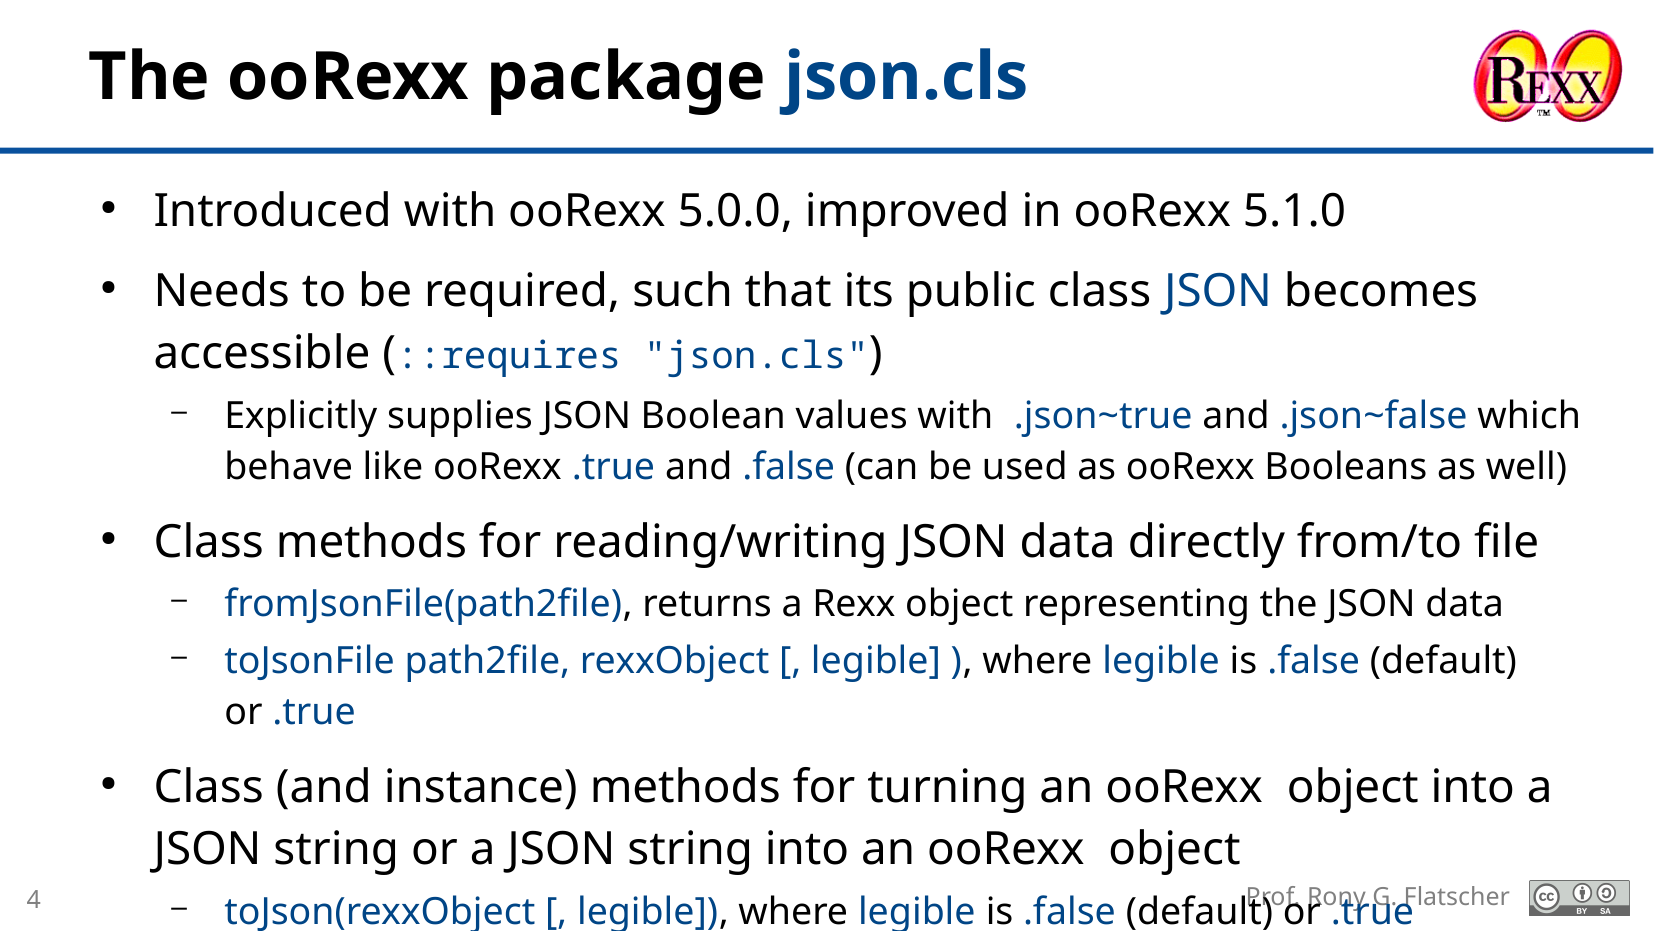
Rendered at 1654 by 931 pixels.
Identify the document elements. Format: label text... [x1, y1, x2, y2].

title The ooRexx package json.cls [29, 0, 1654, 148]
list Introduced with ooRexx 5.0.0, improved in ooRexx 5.1.0 Needs to be required, such that its public class JSON becomes accessible (::requires "json.cls") Explicitly supplies JSON Boolean values with .json~true and .json~false which behave like ooRexx .true and .false (can be used as ooRexx Booleans as well) Class methods for reading/writing JSON data directly from/to file fromJsonFile(path2file), returns a Rexx object representing the JSON data toJsonFile path2file, rexxObject [, legible] ), where legible is .false (default) or .true Class (and instance) methods for turning an ooRexx object into a JSON string or a JSON string into an ooRexx object toJson(rexxObject [, legible]), where legible is .false (default) or .true fromJson(jsonString), returns a Rexx collection object with the JSON data [82, 177, 1654, 857]
